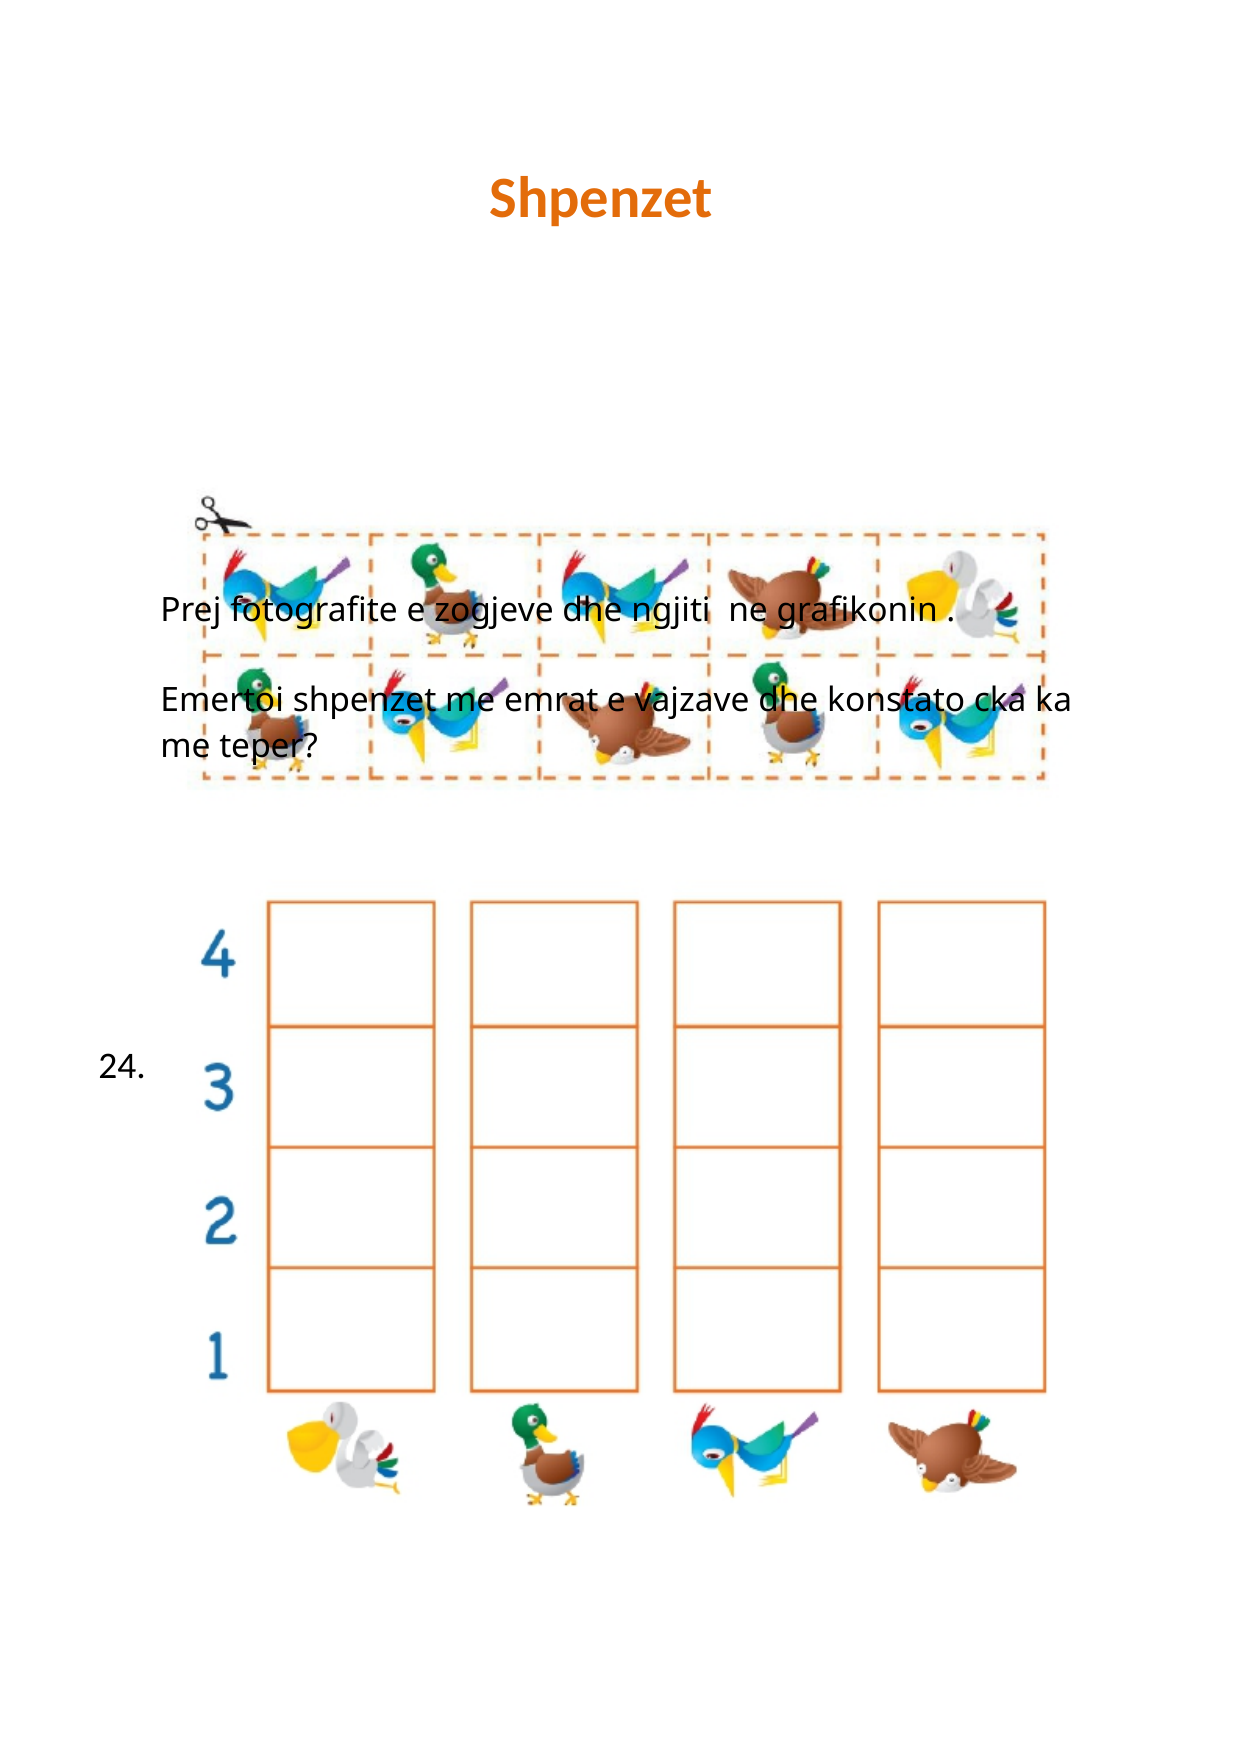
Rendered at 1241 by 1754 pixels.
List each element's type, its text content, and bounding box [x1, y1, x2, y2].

picture [147, 485, 1098, 807]
text_box Shpenzet Prej fotografite e zogjeve dhe ngjiti ne grafikonin . Emertoi shpenzet me emrat e vajzave dhe konstato cka ka me teper? [145, 166, 1124, 478]
picture [147, 877, 1098, 1507]
